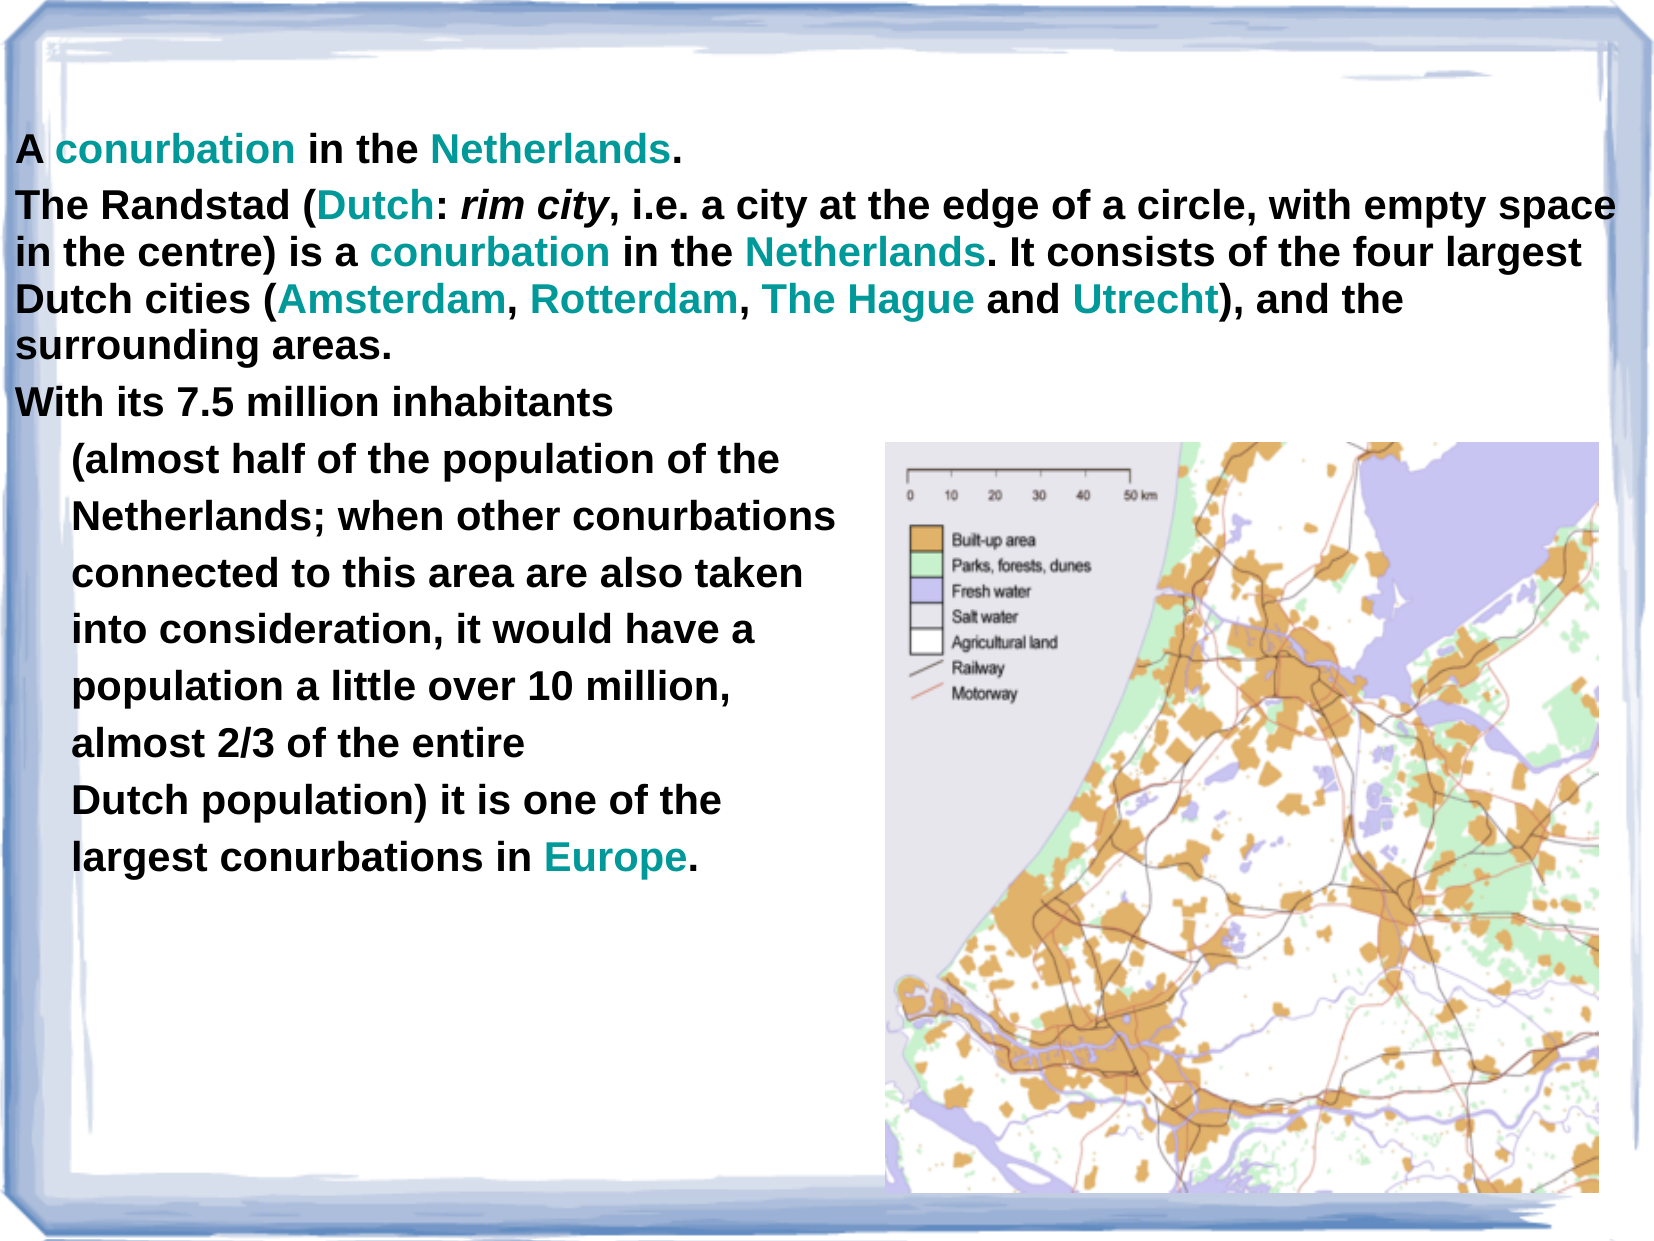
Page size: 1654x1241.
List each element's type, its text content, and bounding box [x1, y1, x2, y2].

text_box A conurbation in the Netherlands. The Randstad (Dutch: rim city, i.e. a city at the edge of a circle, with empty space in the centre) is a conurbation in the Netherlands. It consists of the four largest Dutch cities (Amsterdam, Rotterdam, The Hague and Utrecht), and the surrounding areas. With its 7.5 million inhabitants (almost half of the population of the Netherlands; when other conurbations connected to this area are also taken into consideration, it would have a population a little over 10 million, almost 2/3 of the entire Dutch population) it is one of the largest conurbations in Europe. [0, 118, 1648, 902]
picture [0, 0, 1654, 1241]
